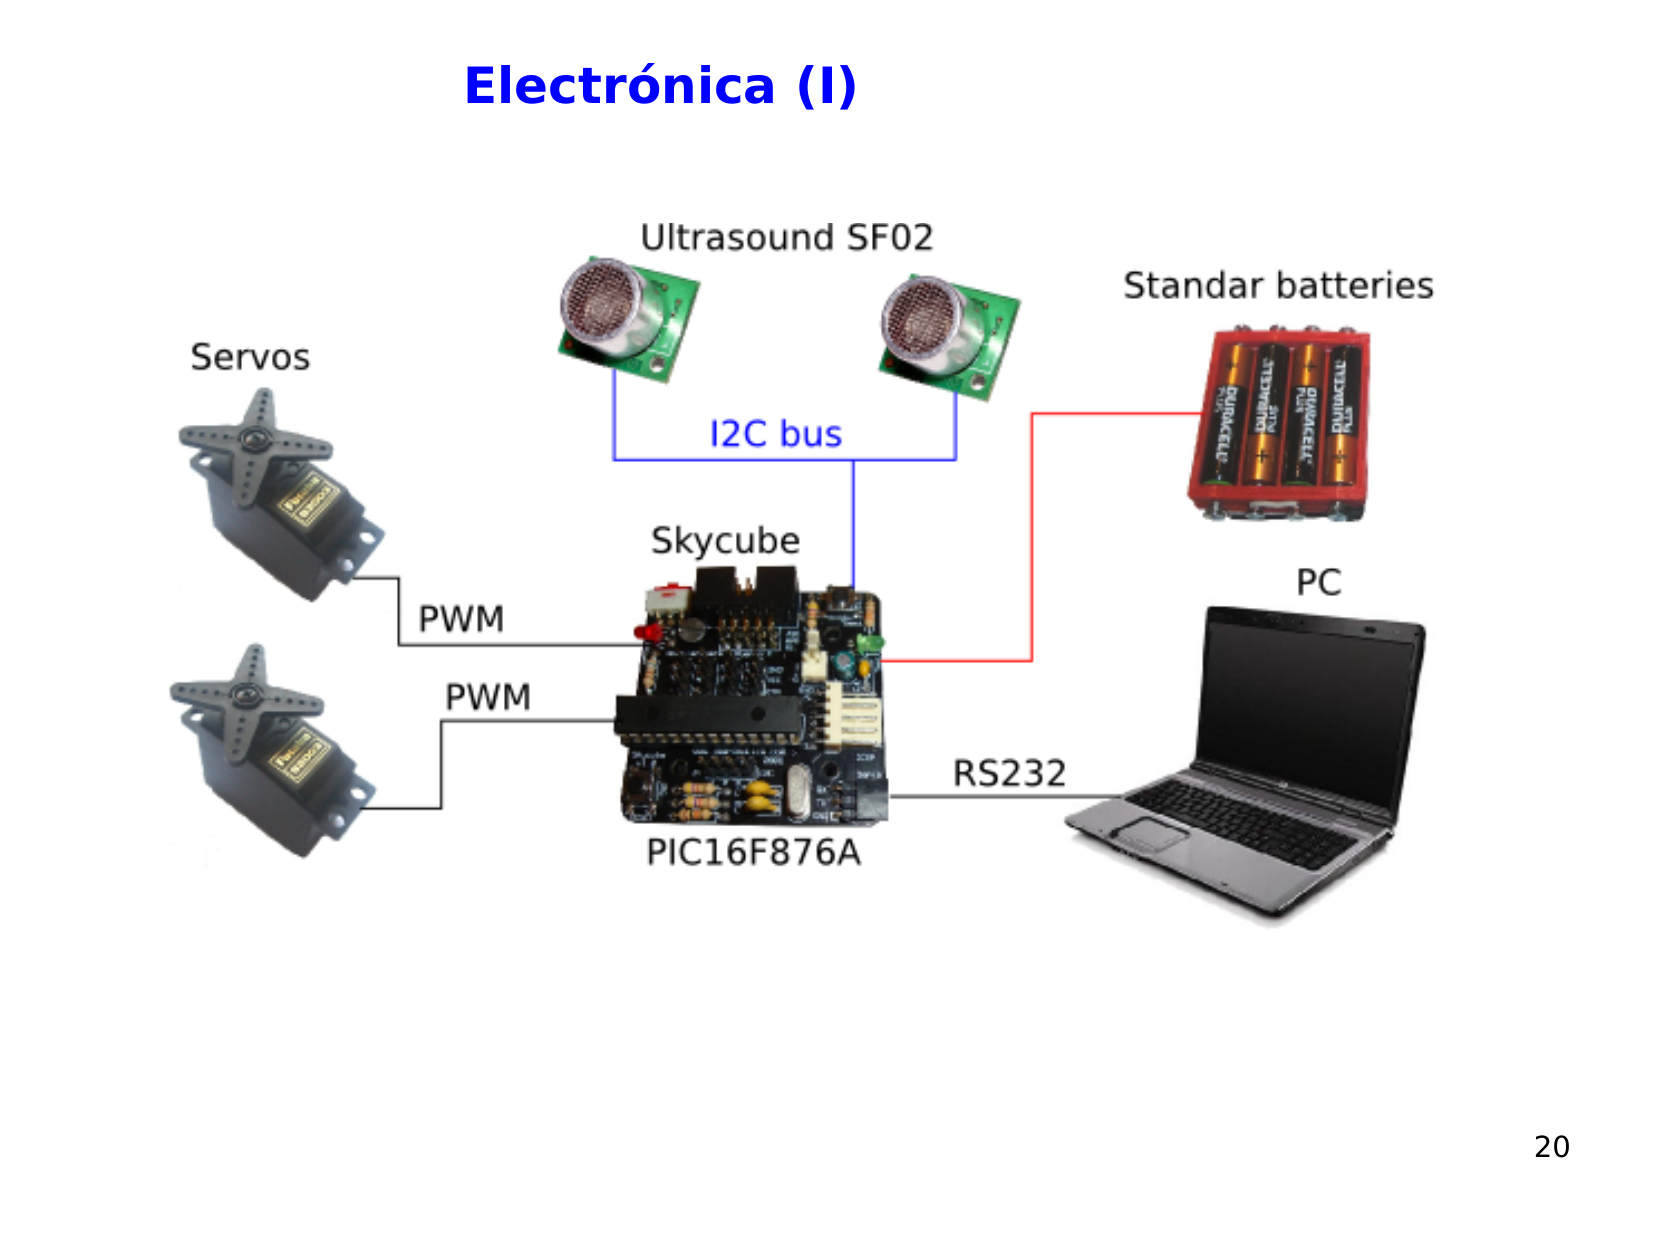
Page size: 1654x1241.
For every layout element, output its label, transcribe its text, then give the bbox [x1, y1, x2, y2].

picture [155, 223, 1451, 931]
text_box Electrónica (I) [448, 49, 1051, 123]
